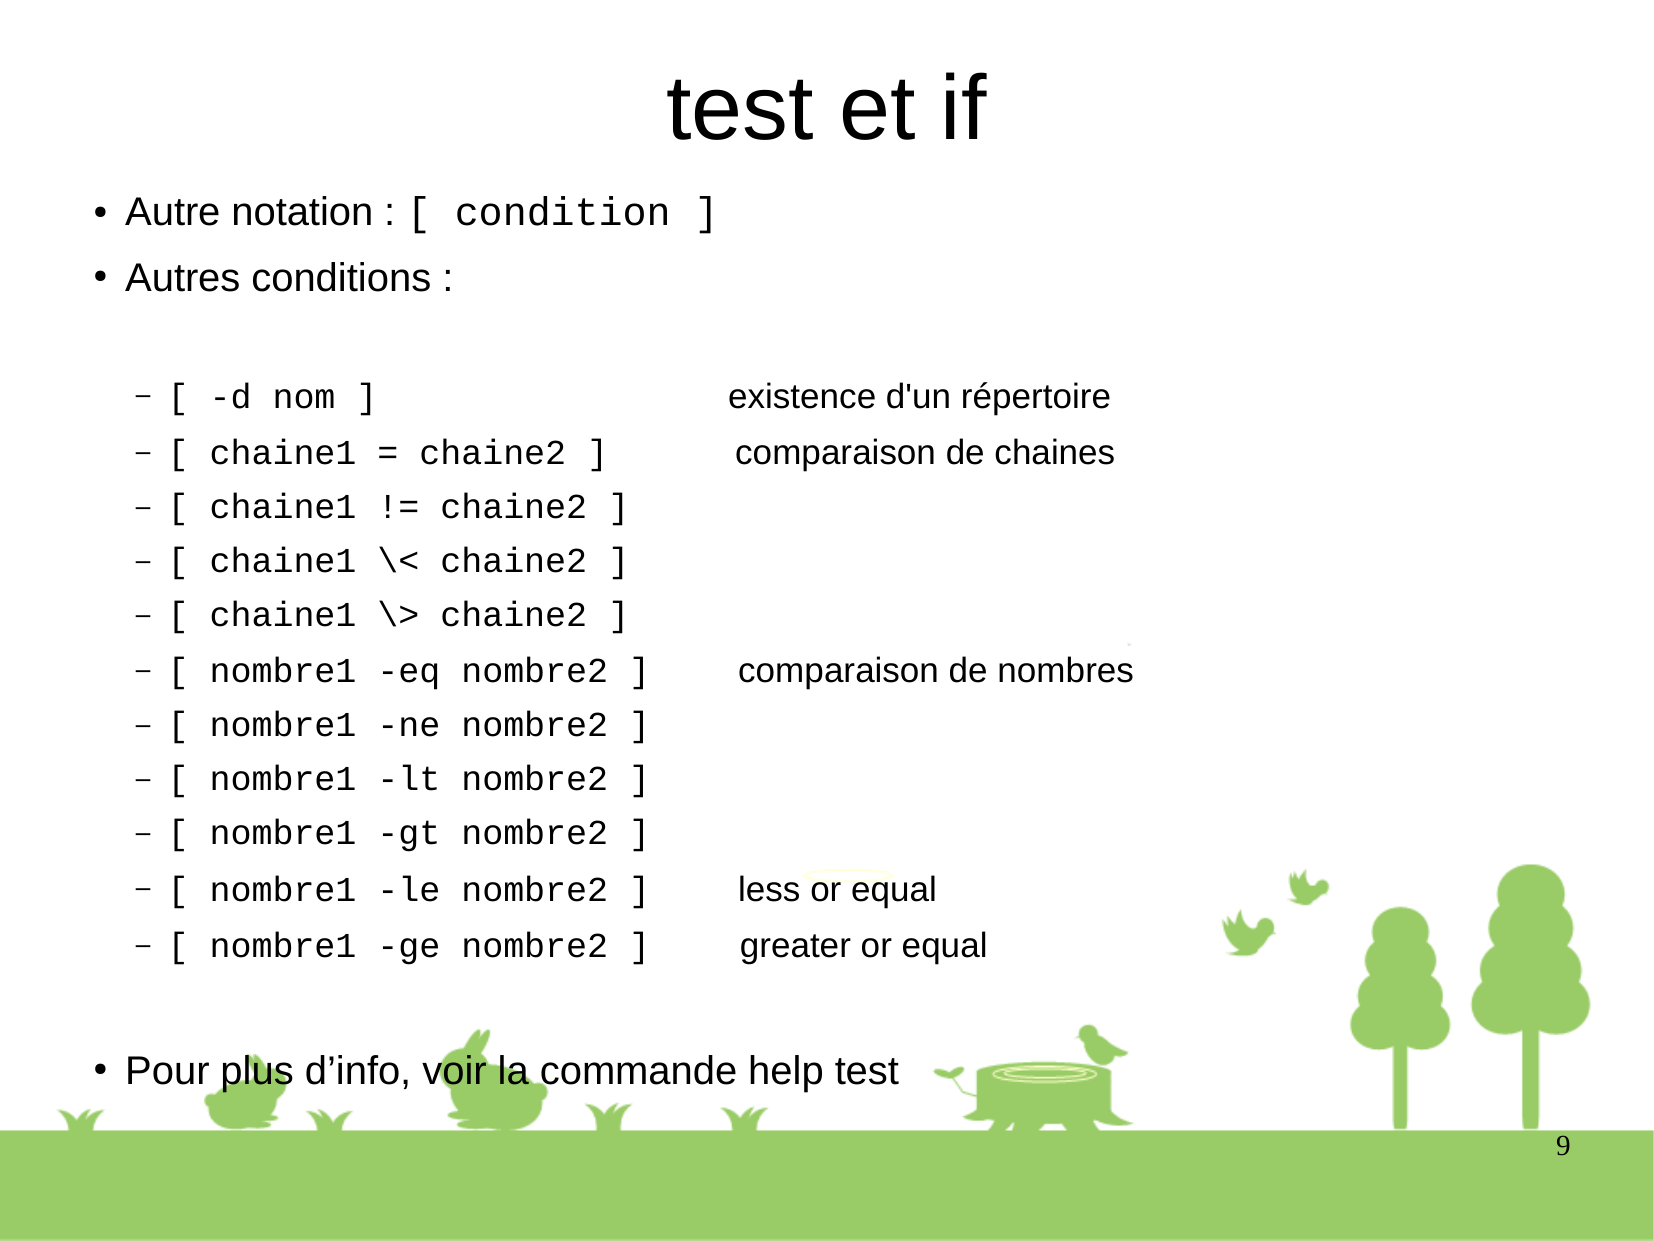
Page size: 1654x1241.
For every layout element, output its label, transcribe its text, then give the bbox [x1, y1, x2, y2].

title test et if [82, 49, 1571, 166]
list Autre notation : [ condition ] Autres conditions : [ -d nom ] existence d'un répertoire [ chaine1 = chaine2 ] comparaison de chaines [ chaine1 != chaine2 ] [ chaine1 \< chaine2 ] [ chaine1 \> chaine2 ] [ nombre1 -eq nombre2 ] comparaison de nombres [ nombre1 -ne nombre2 ] [ nombre1 -lt nombre2 ] [ nombre1 -gt nombre2 ] [ nombre1 -le nombre2 ] less or equal [ nombre1 -ge nombre2 ] greater or equal Pour plus d’info, voir la commande help test [82, 188, 1538, 1104]
picture [0, 0, 1654, 1241]
